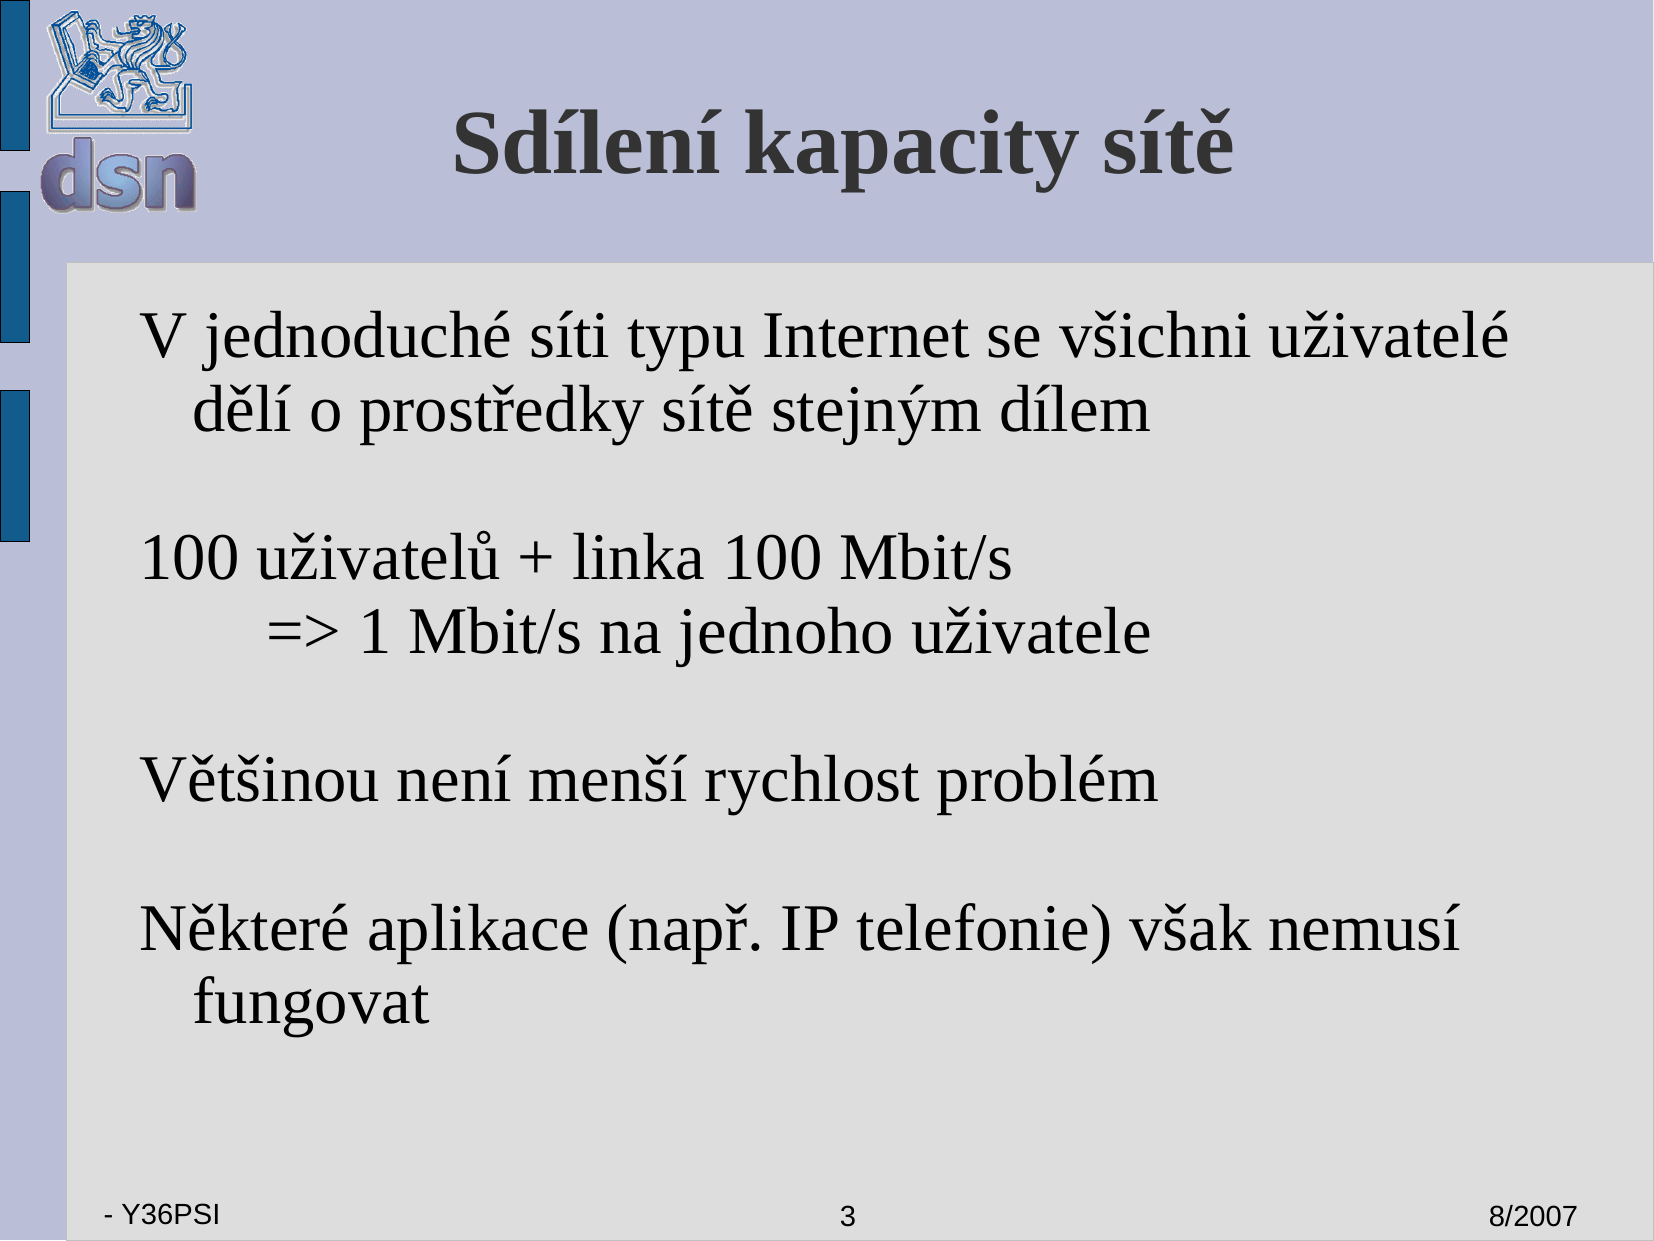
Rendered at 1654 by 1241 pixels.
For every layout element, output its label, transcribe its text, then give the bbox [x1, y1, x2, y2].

title Sdílení kapacity sítě [210, 39, 1478, 247]
picture [10, 10, 223, 230]
list V jednoduché síti typu Internet se všichni uživatelé dělí o prostředky sítě stejným dílem 100 uživatelů + linka 100 Mbit/s => 1 Mbit/s na jednoho uživatele Většinou není menší rychlost problém Některé aplikace (např. IP telefonie) však nemusí fungovat [121, 297, 1534, 1126]
